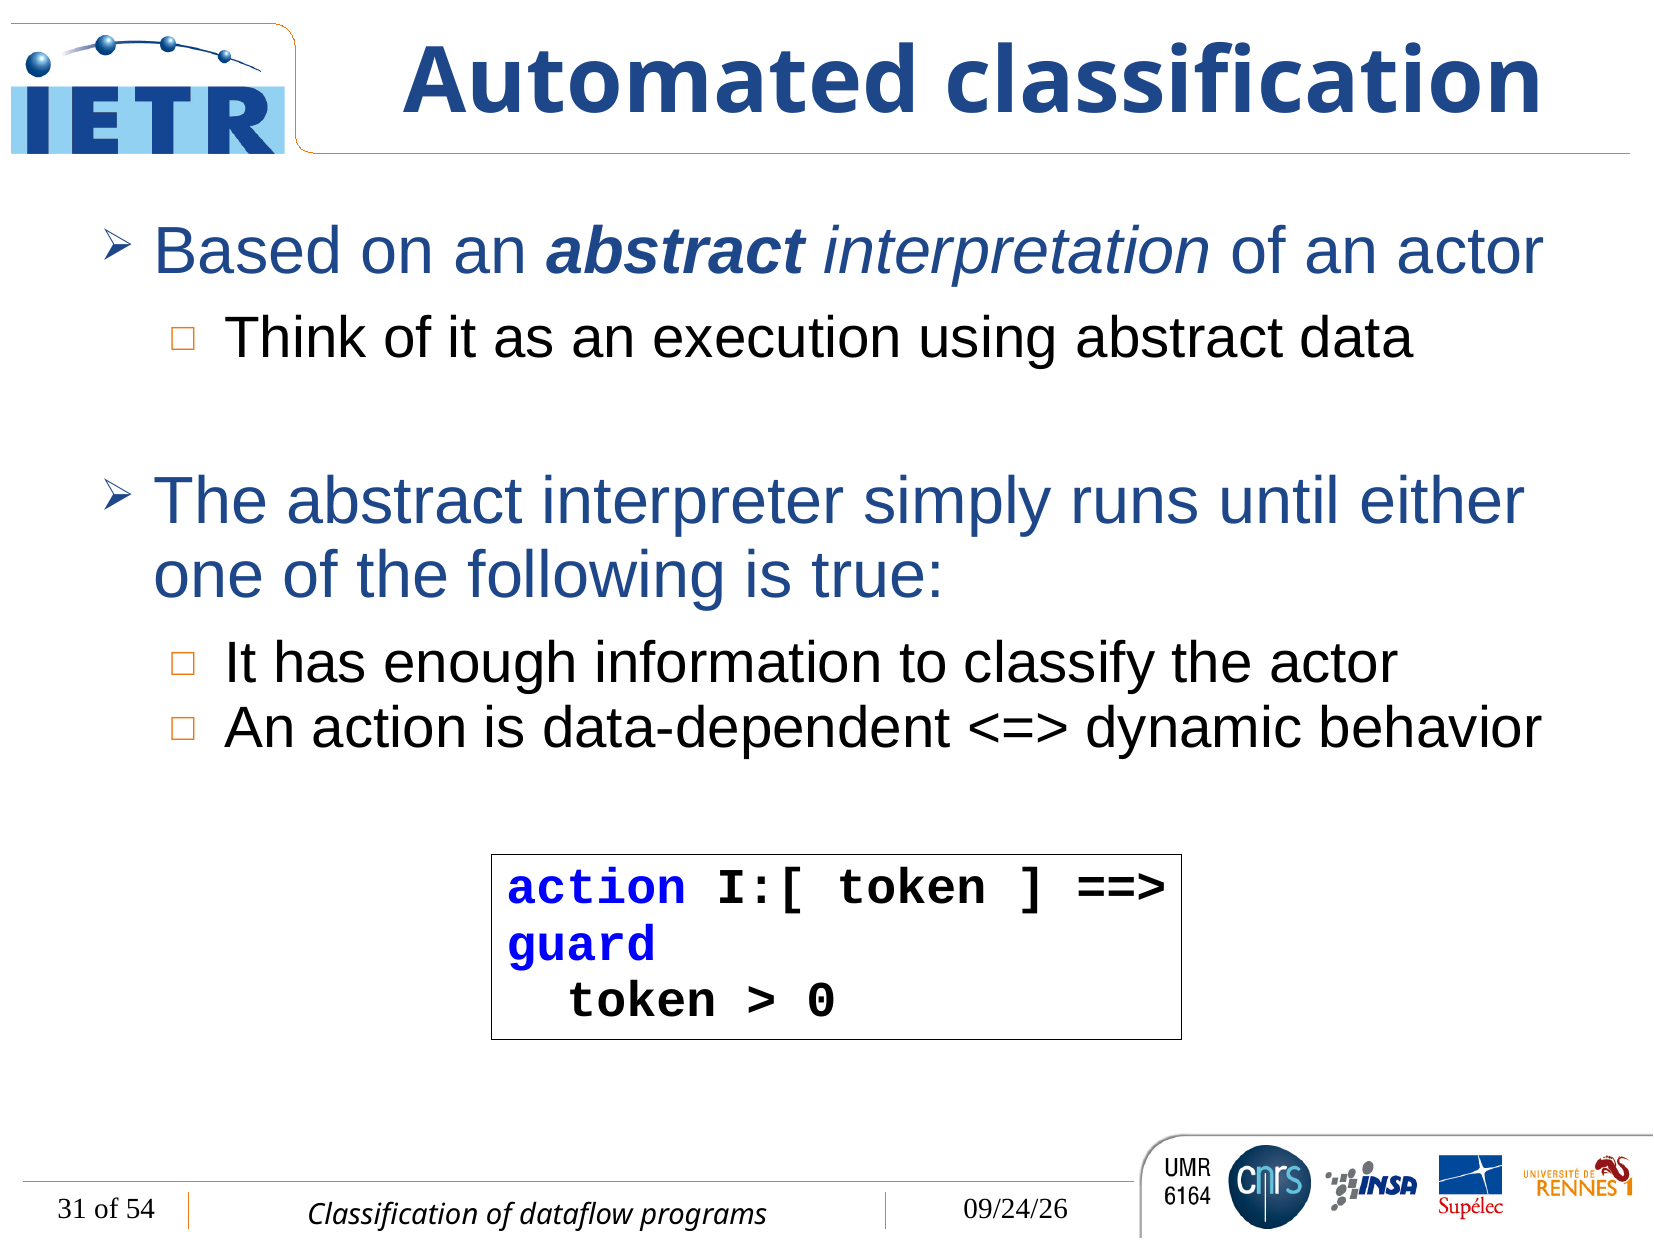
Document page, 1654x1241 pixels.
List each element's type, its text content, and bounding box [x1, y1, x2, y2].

picture [11, 35, 285, 154]
title Automated classification [295, 0, 1654, 154]
list Based on an abstract interpretation of an actor Think of it as an execution using abstract data The abstract interpreter simply runs until either one of the following is true: It has enough information to classify the actor An action is data-dependent <=> dynamic behavior [82, 212, 1619, 1111]
text_box action I:[ token ] ==> guard token > 0 [491, 854, 1182, 1040]
picture [1139, 1133, 1653, 1238]
